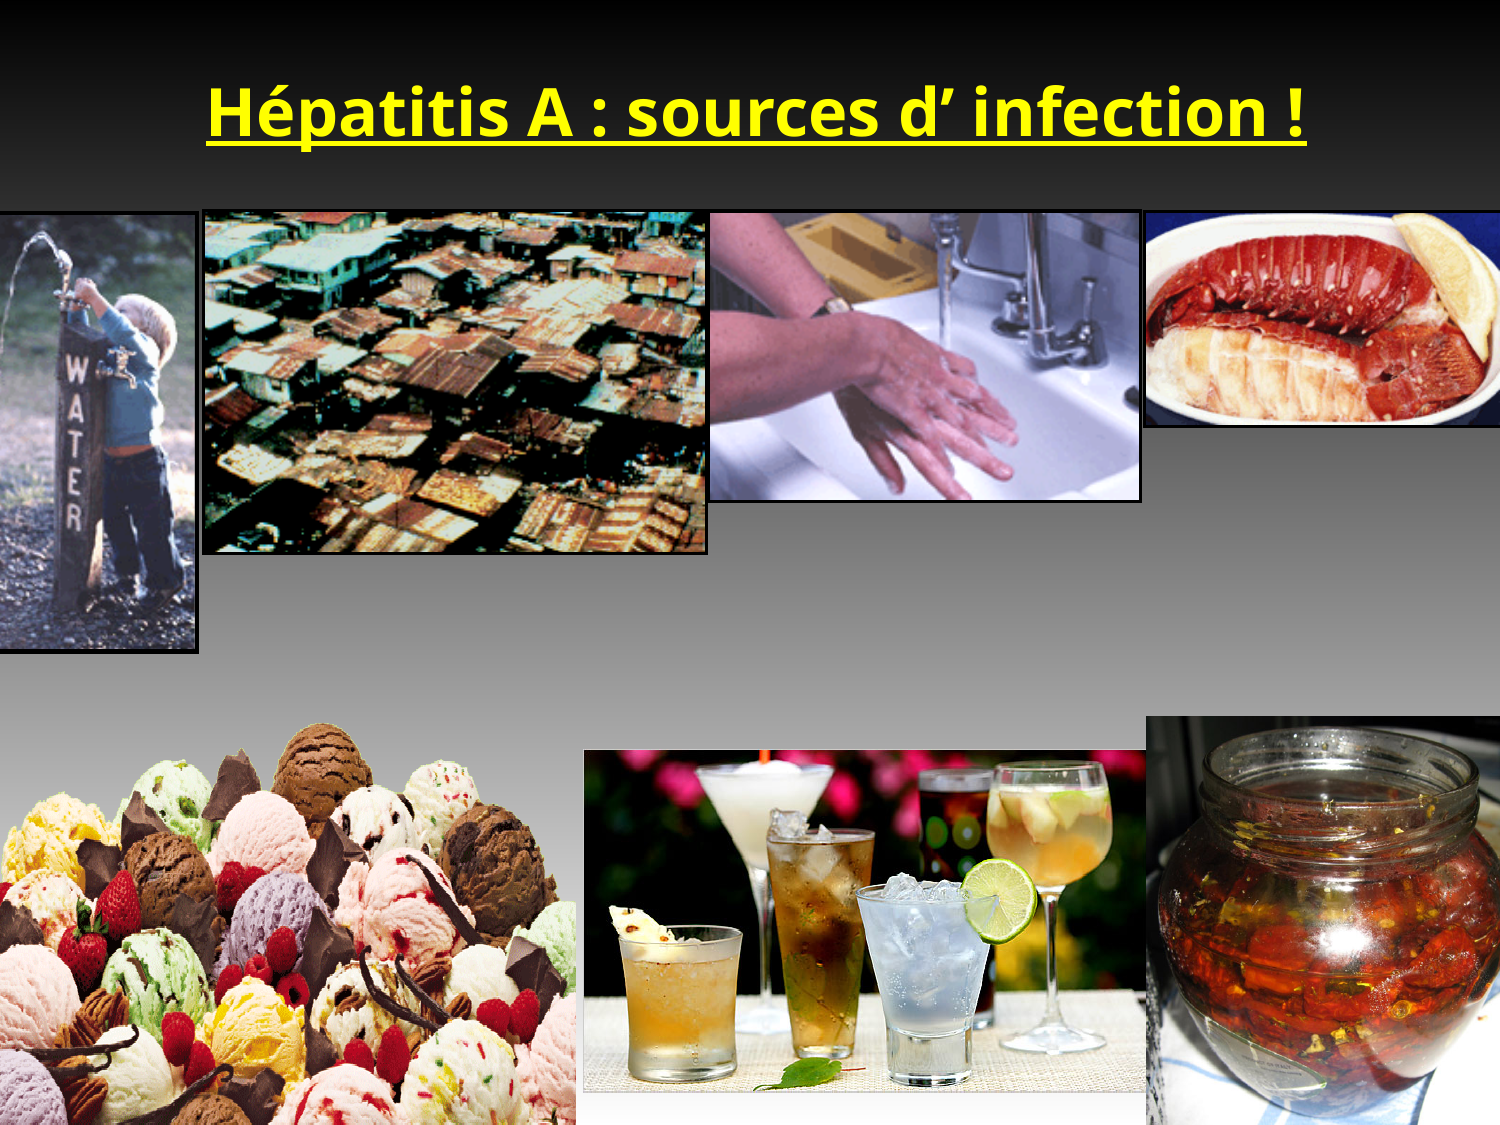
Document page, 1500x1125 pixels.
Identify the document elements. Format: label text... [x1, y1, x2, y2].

picture [583, 716, 1500, 1125]
picture [204, 212, 705, 553]
picture [0, 723, 576, 1125]
picture [0, 215, 195, 649]
title Hépatitis A : sources d’ infection ! [75, 62, 1438, 250]
picture [710, 212, 1140, 500]
picture [1145, 213, 1500, 425]
list [75, 287, 1438, 963]
